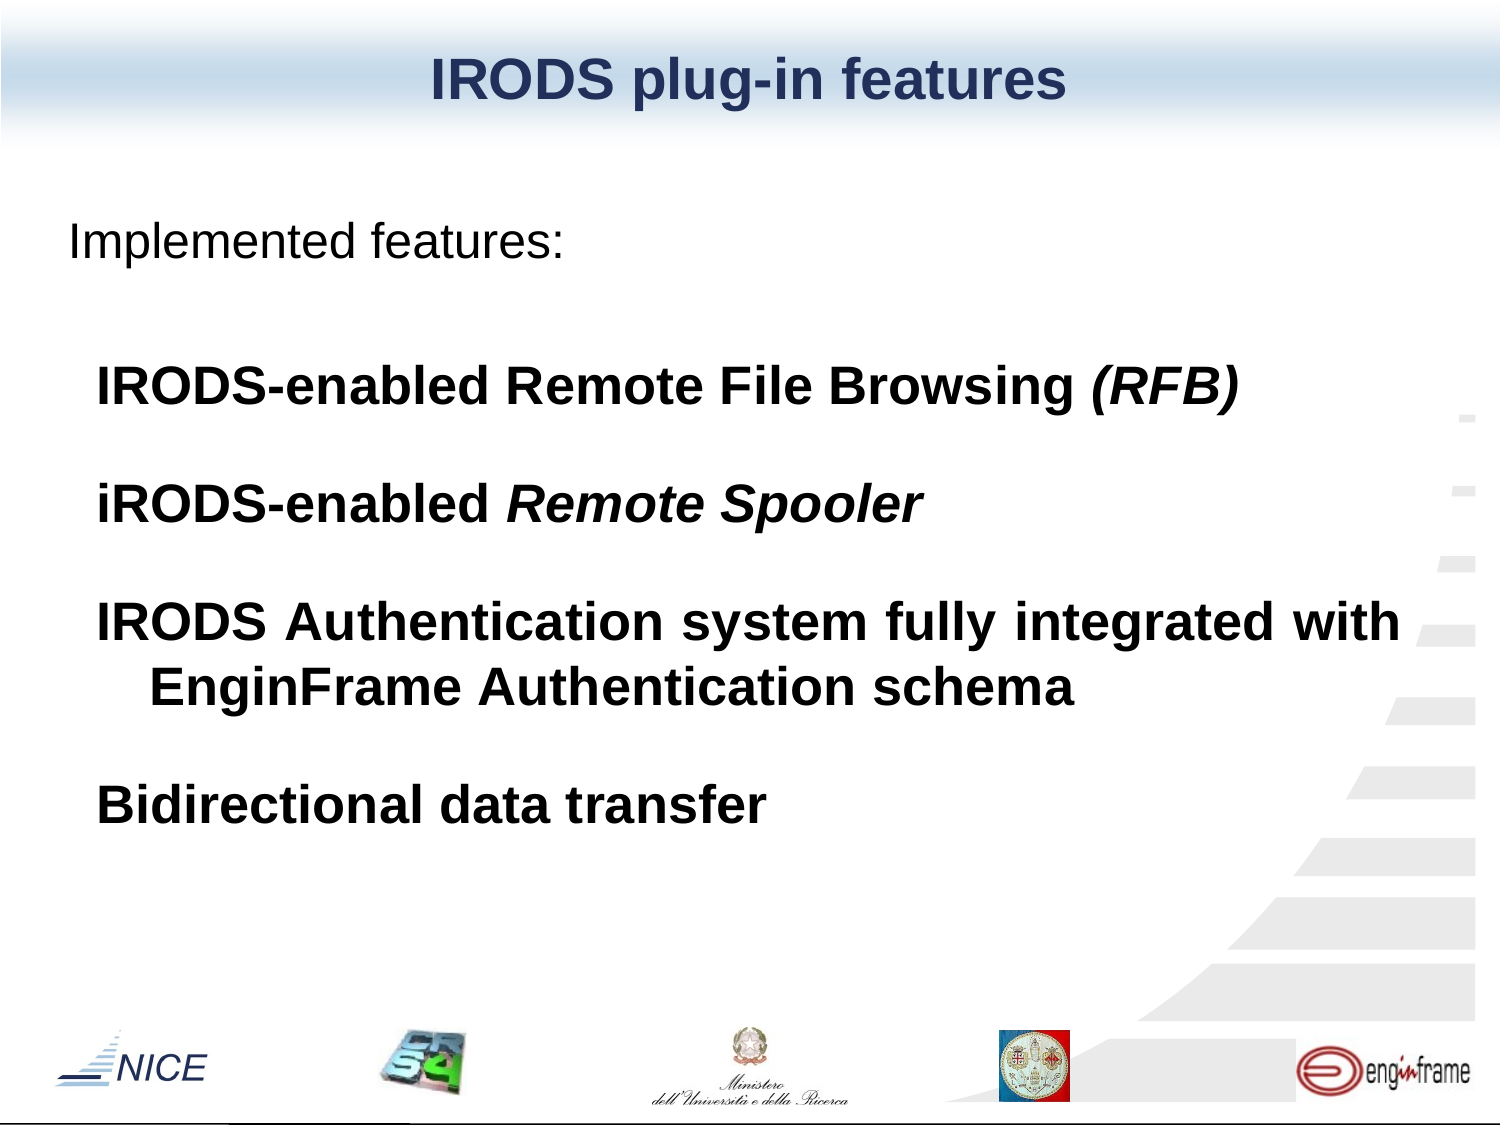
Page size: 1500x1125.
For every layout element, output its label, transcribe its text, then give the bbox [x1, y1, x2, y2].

text_box IRODS-enabled Remote File Browsing (RFB) iRODS-enabled Remote Spooler IRODS Authentication system fully integrated with EnginFrame Authentication schema Bidirectional data transfer [81, 342, 1419, 869]
picture [377, 1028, 467, 1096]
text_box IRODS plug-in features [1, 1, 1499, 152]
picture [652, 1027, 848, 1105]
picture [1296, 1035, 1477, 1104]
picture [0, 0, 1500, 153]
picture [999, 1092, 1011, 1102]
picture [999, 1030, 1070, 1102]
text_box Implemented features: [53, 200, 582, 276]
